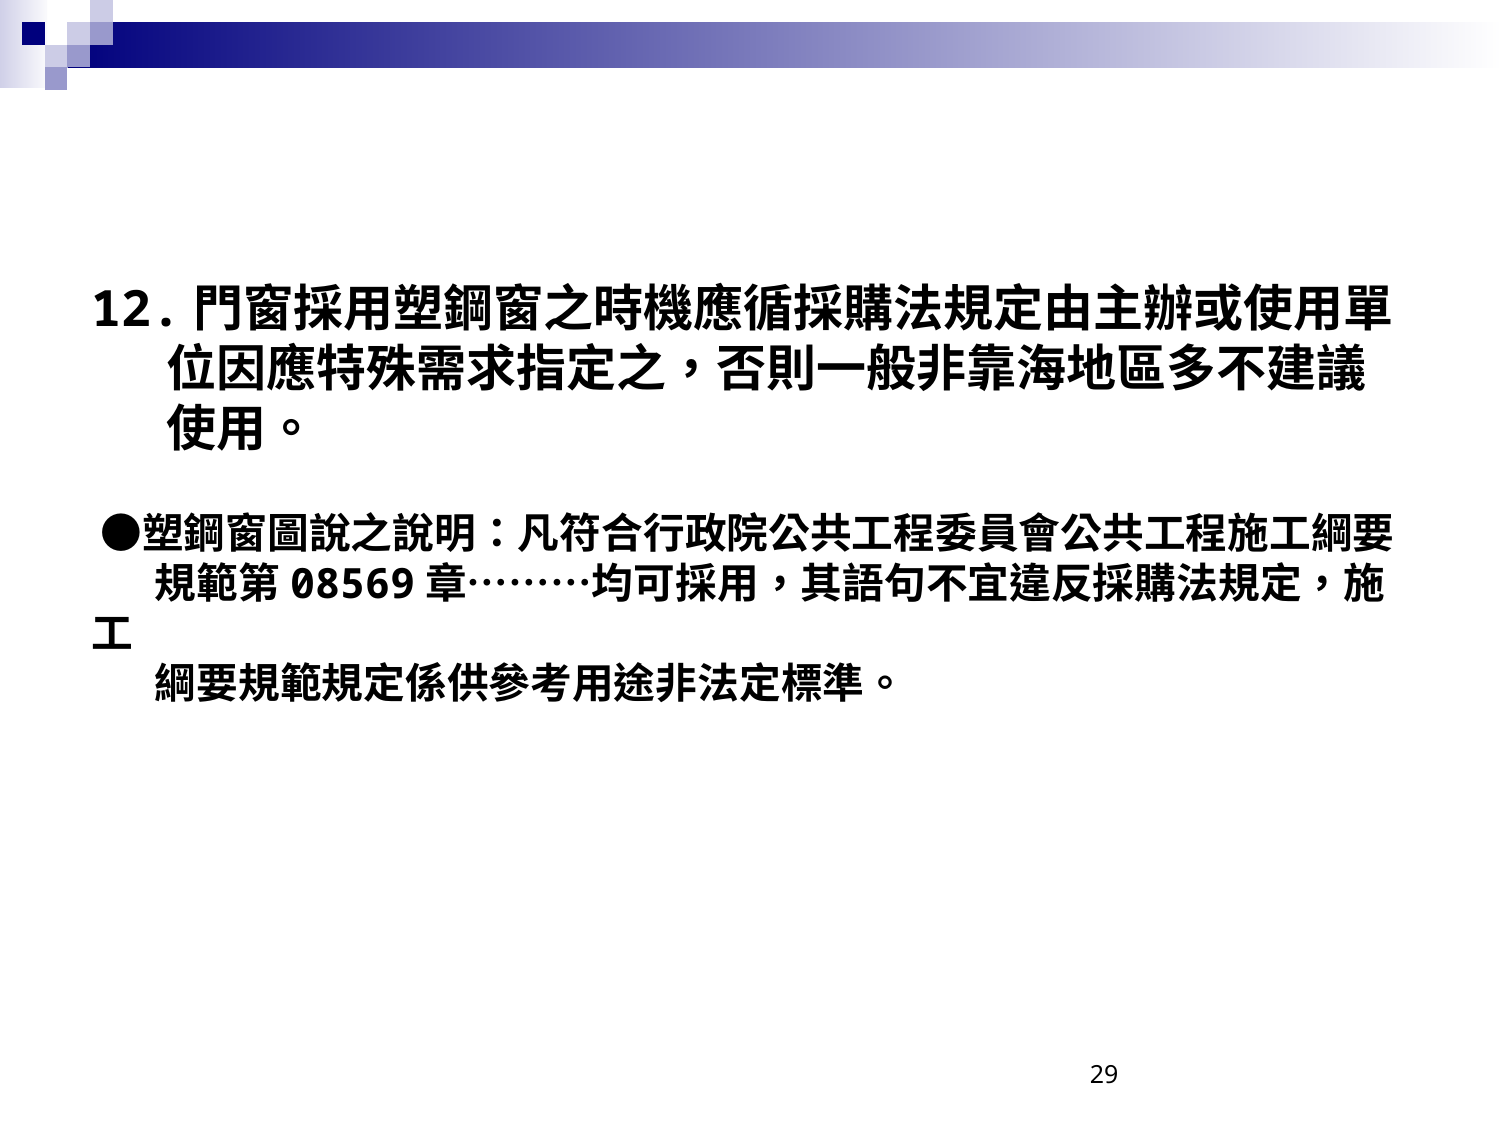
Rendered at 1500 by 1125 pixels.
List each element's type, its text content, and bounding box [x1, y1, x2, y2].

text_box [1074, 1025, 1426, 1101]
text_box 12.門窗採用塑鋼窗之時機應循採購法規定由主辦或使用單 位因應特殊需求指定之，否則一般非靠海地區多不建議 使用。 ●塑鋼窗圖說之說明：凡符合行政院公共工程委員會公共工程施工綱要 規範第08569章………均可採用，其語句不宜違反採購法規定，施工 綱要規範規定係供參考用途非法定標準。 [77, 269, 1423, 814]
